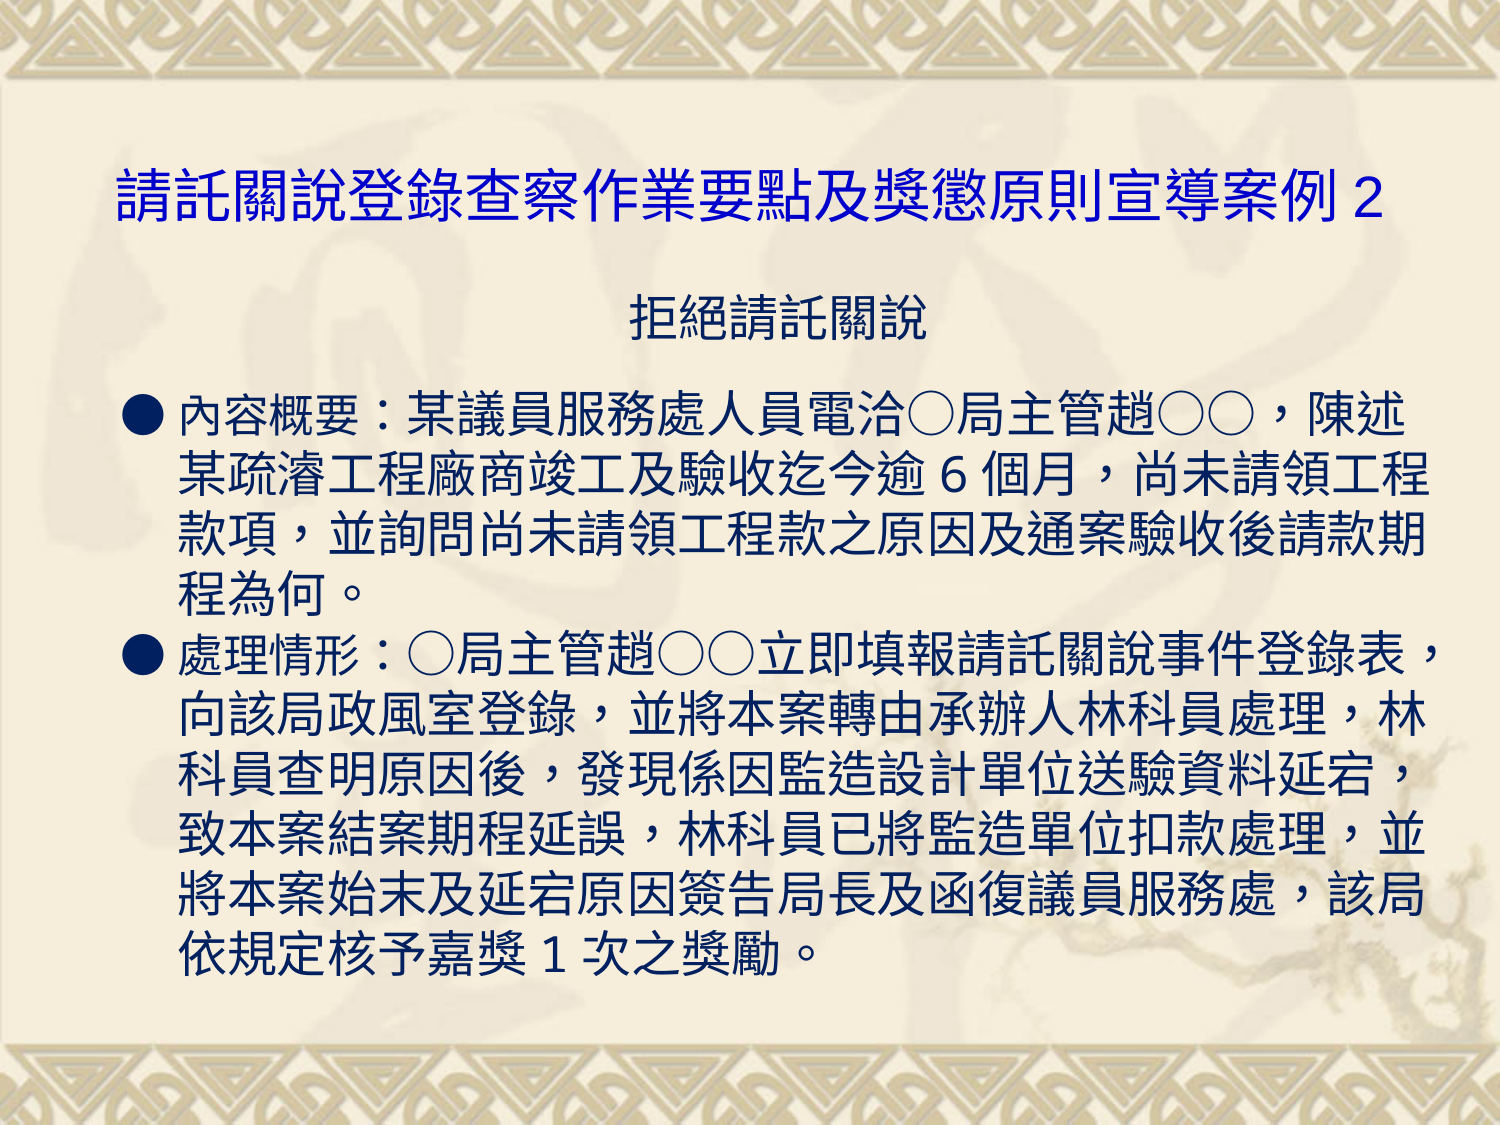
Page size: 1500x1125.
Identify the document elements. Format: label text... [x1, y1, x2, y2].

title 請託關說登錄查察作業要點及獎懲原則宣導案例2 [49, 99, 1451, 278]
list 拒絕請託關說 ●內容概要：某議員服務處人員電洽○局主管趙○○，陳述某疏濬工程廠商竣工及驗收迄今逾6個月，尚未請領工程款項，並詢問尚未請領工程款之原因及通案驗收後請款期程為何。 ●處理情形：○局主管趙○○立即填報請託關說事件登錄表，向該局政風室登錄，並將本案轉由承辦人林科員處理，林科員查明原因後，發現係因監造設計單位送驗資料延宕，致本案結案期程延誤，林科員已將監造單位扣款處理，並將本案始末及延宕原因簽告局長及函復議員服務處，該局依規定核予嘉獎1次之獎勵。 [49, 278, 1451, 1001]
